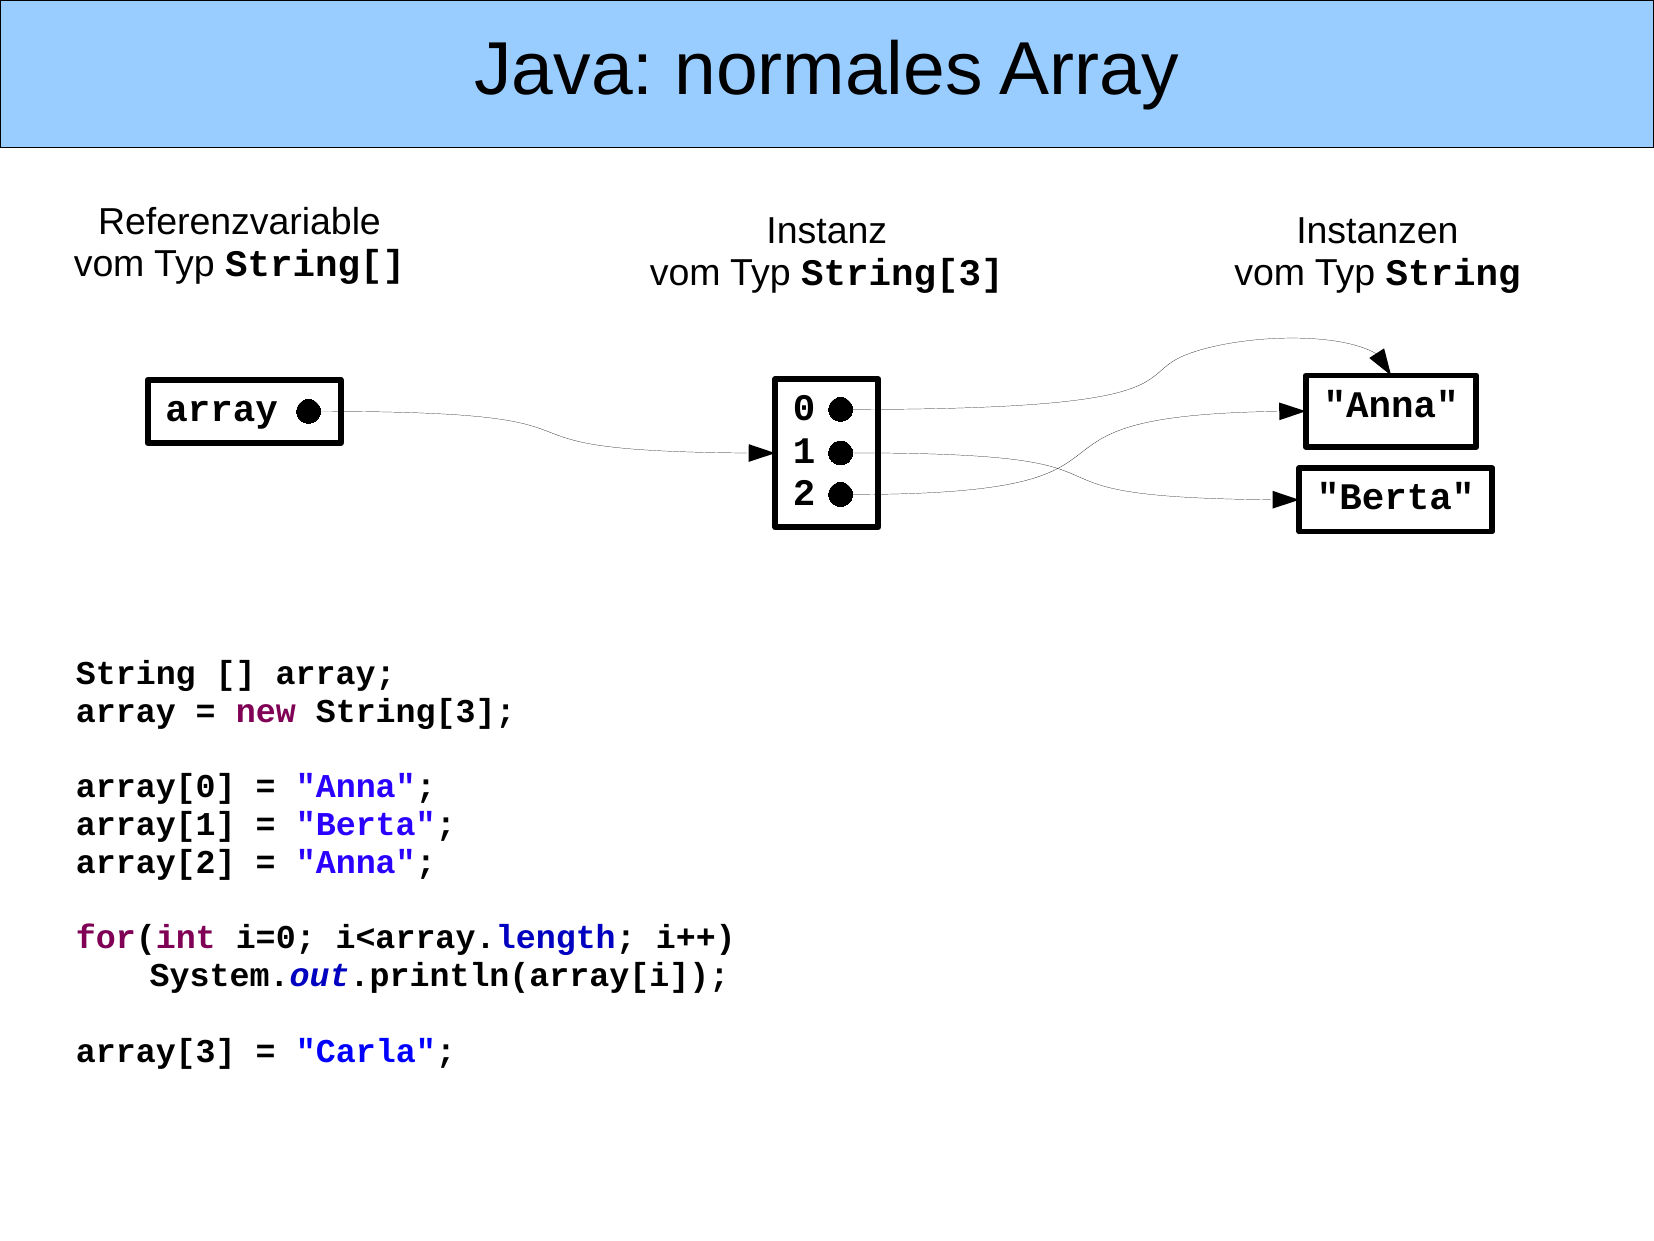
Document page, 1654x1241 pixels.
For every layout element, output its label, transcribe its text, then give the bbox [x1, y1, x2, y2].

text_box [0, 0, 1654, 148]
text_box "Berta" [1299, 468, 1493, 532]
text_box Instanzen vom Typ String [1219, 202, 1536, 305]
text_box [828, 397, 853, 422]
text_box [296, 399, 321, 424]
text_box Referenzvariable vom Typ String[] [59, 193, 420, 296]
text_box [828, 441, 853, 465]
text_box 0 1 2 [775, 379, 879, 528]
text_box Java: normales Array [459, 19, 1194, 119]
text_box [828, 482, 853, 507]
text_box array [147, 379, 341, 443]
text_box "Anna" [1305, 375, 1477, 447]
text_box String [] array; array = new String[3]; array[0] = "Anna"; array[1] = "Berta"; array[2] = "Anna"; for(int i=0; i<array.length; i++) System.out.println(array[i]); array[3] = "Carla"; [61, 649, 751, 1078]
text_box Instanz vom Typ String[3] [635, 202, 1019, 305]
